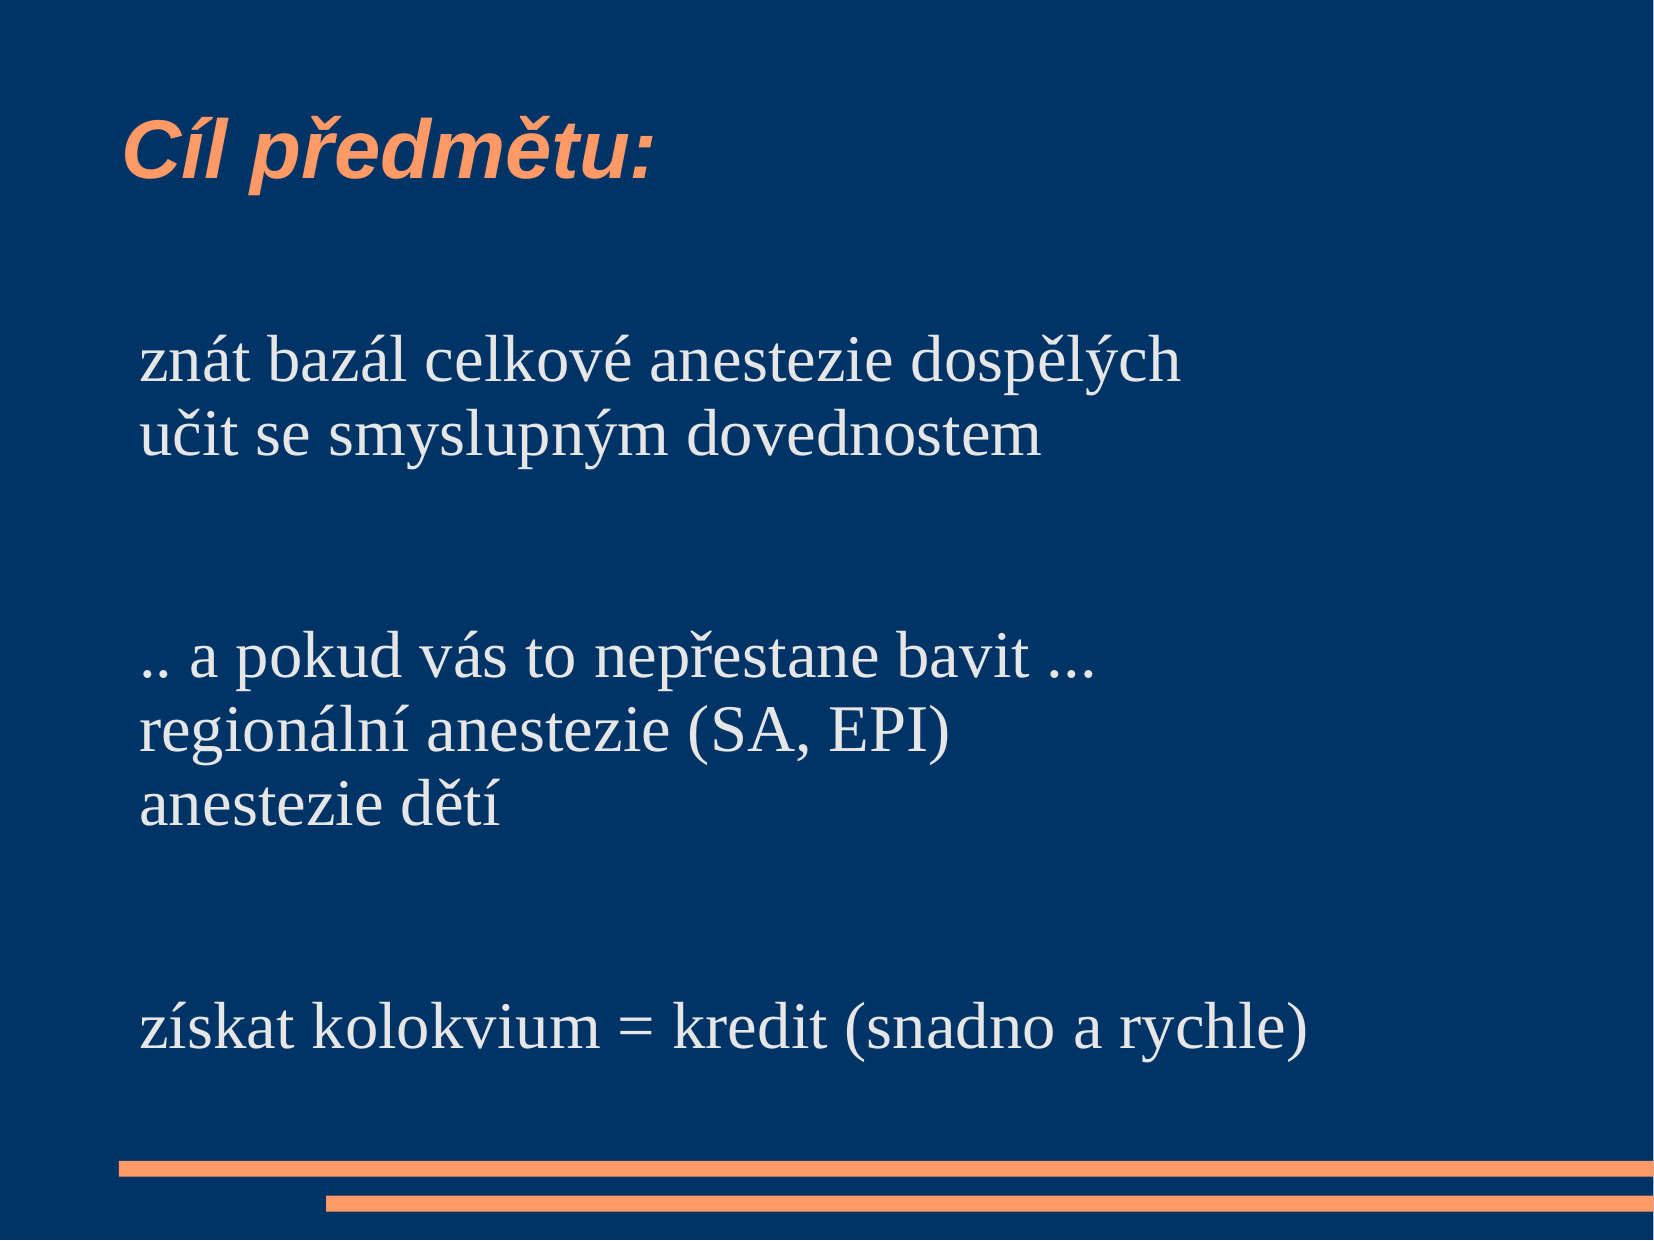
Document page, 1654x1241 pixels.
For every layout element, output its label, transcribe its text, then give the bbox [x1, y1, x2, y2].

list znát bazál celkové anestezie dospělých učit se smyslupným dovednostem .. a pokud vás to nepřestane bavit ... regionální anestezie (SA, EPI) anestezie dětí získat kolokvium = kredit (snadno a rychle) [121, 322, 1561, 1132]
title Cíl předmětu: [121, 46, 1534, 254]
